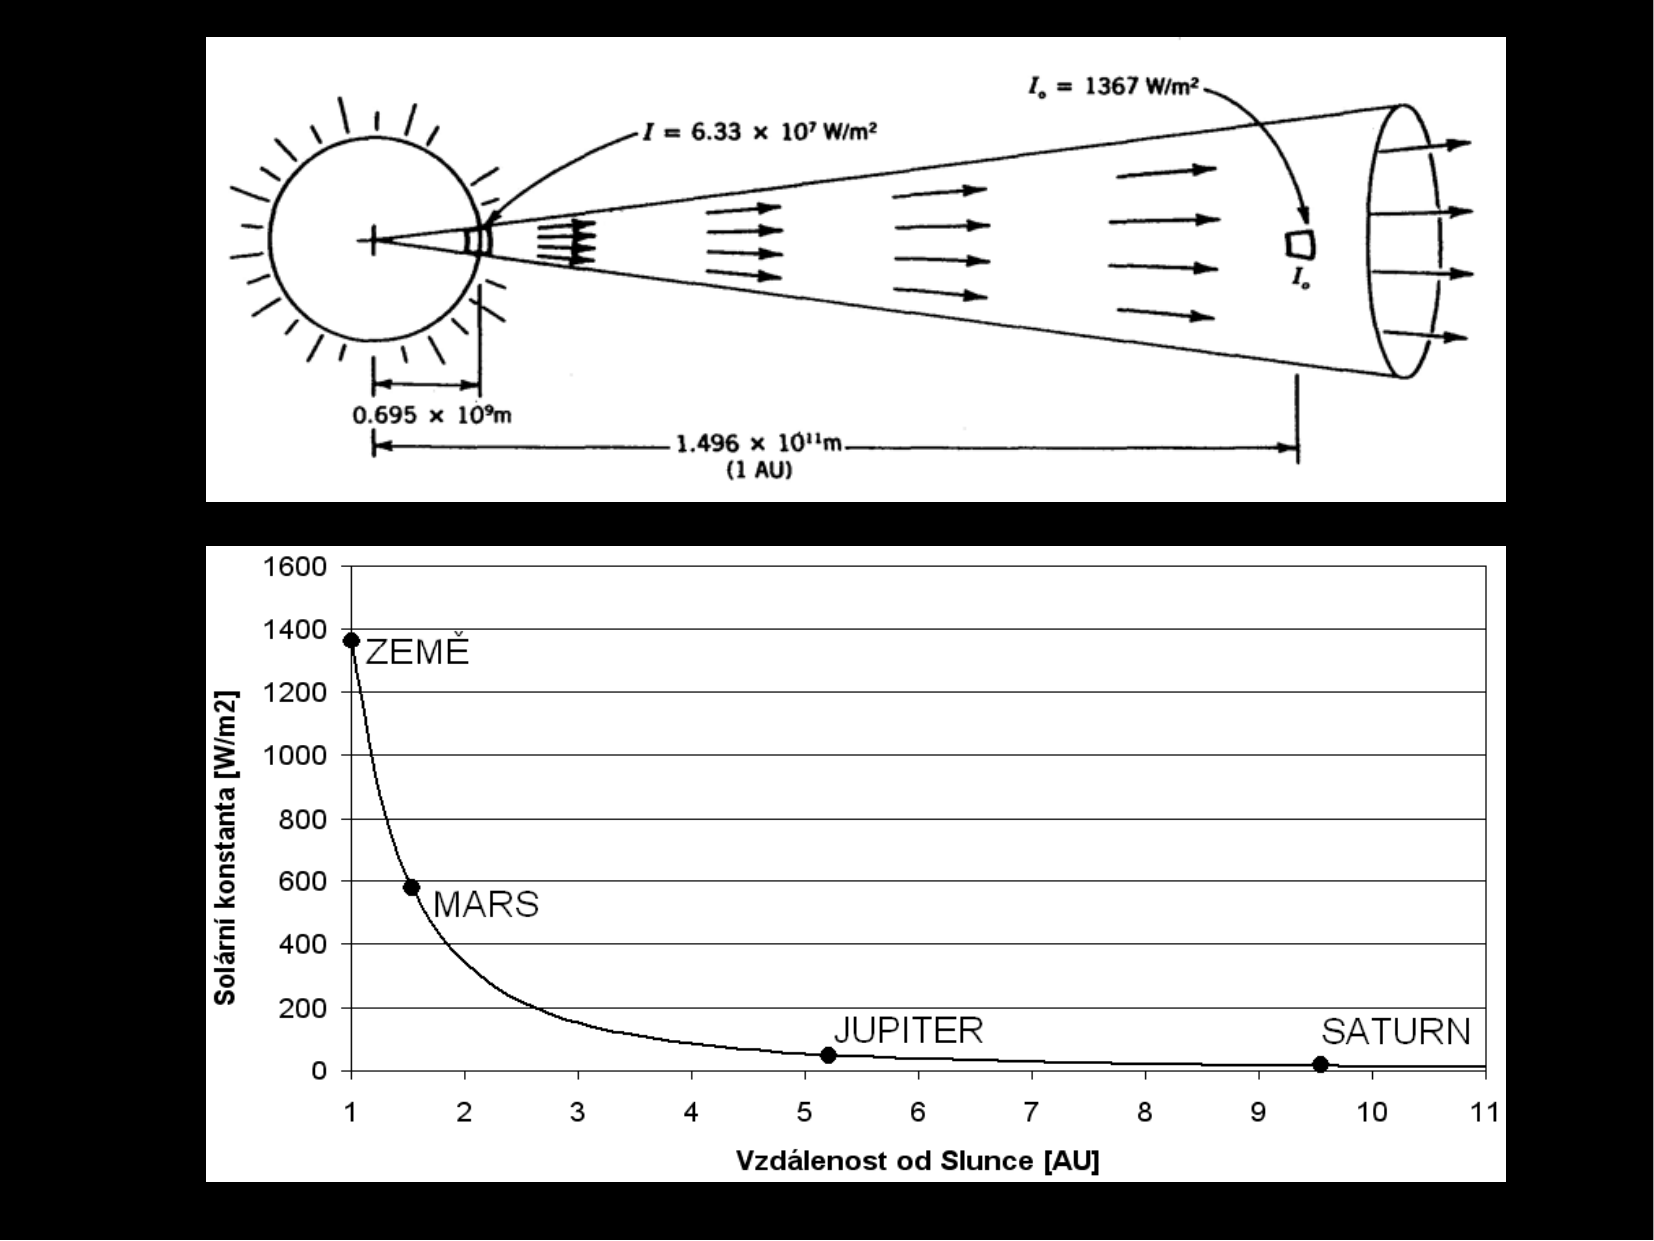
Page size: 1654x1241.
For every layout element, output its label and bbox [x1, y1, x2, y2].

picture [206, 37, 1506, 502]
picture [206, 546, 1506, 1182]
